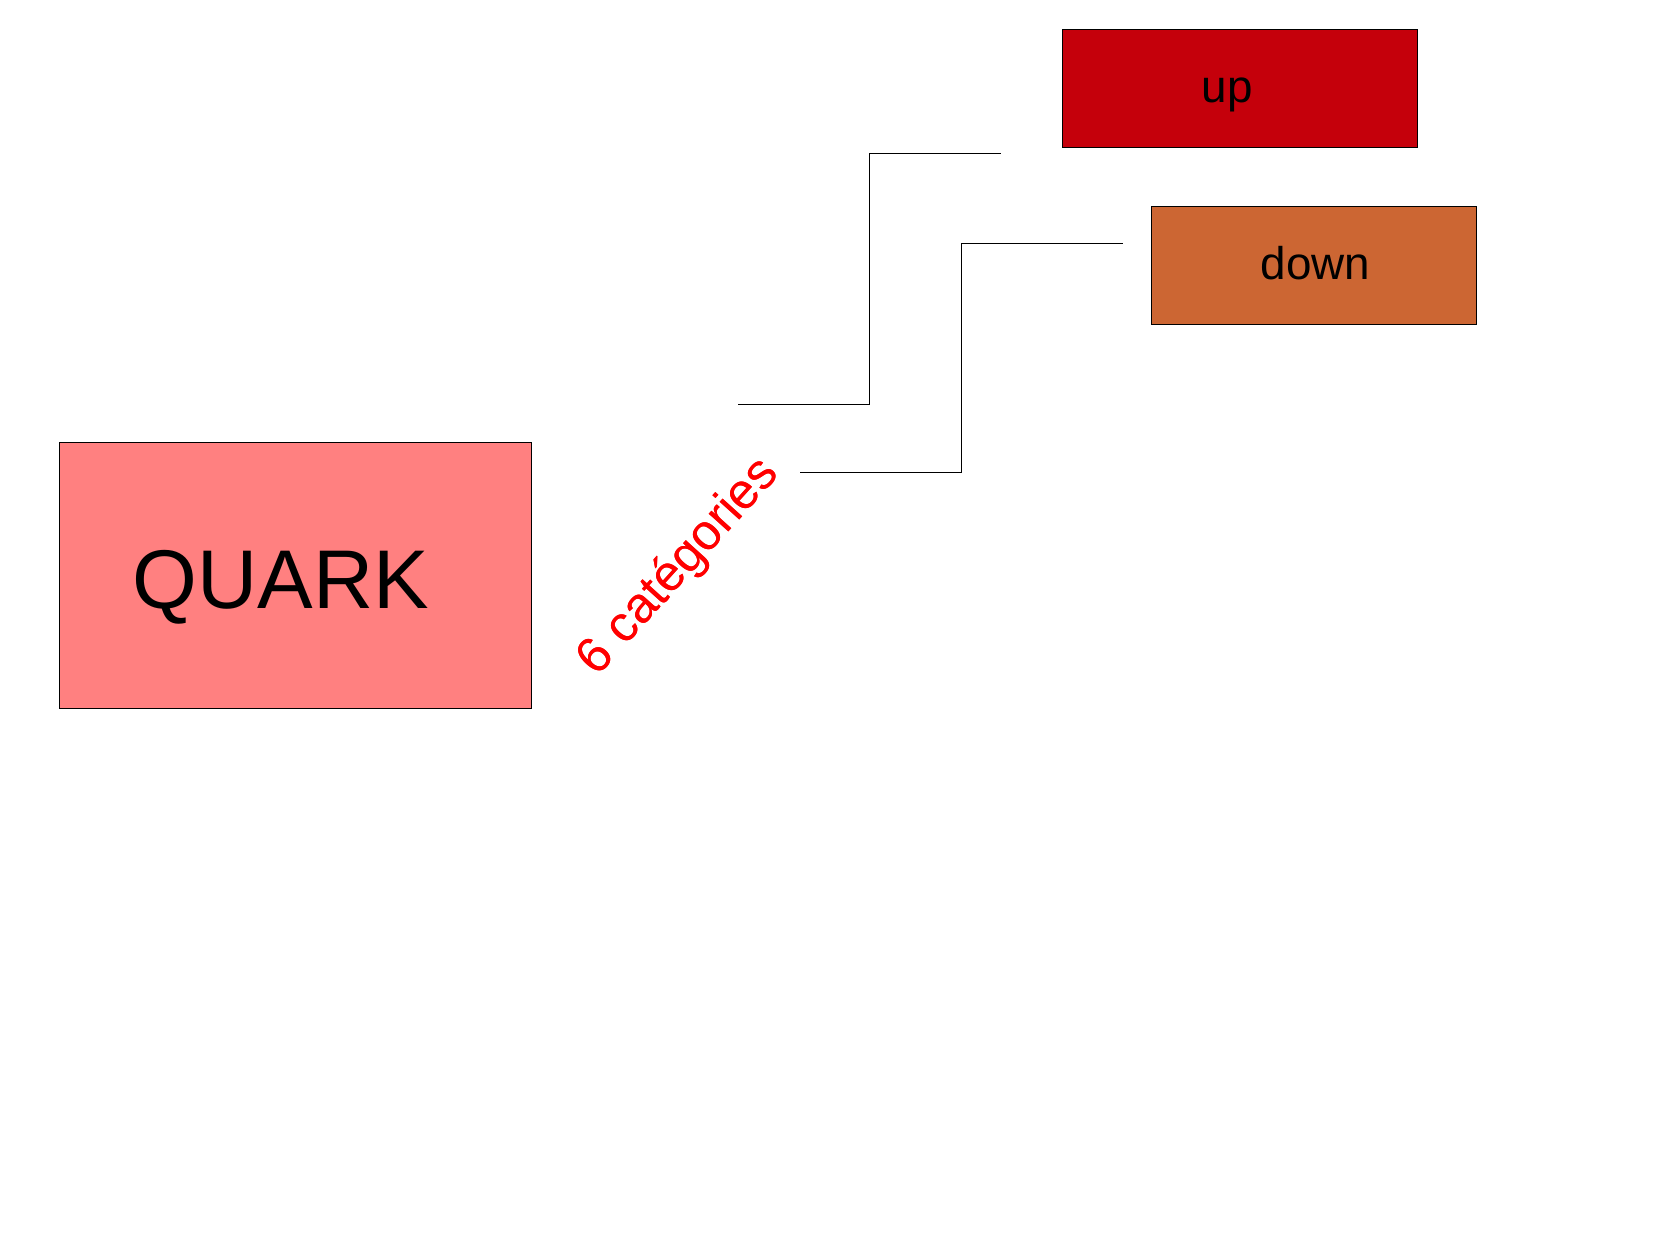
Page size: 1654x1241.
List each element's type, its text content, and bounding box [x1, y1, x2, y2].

text_box [59, 442, 532, 709]
text_box up [1187, 53, 1365, 119]
text_box down [1246, 230, 1394, 297]
text_box 6 catégories [548, 411, 819, 701]
text_box QUARK [118, 525, 562, 680]
text_box [1062, 29, 1418, 148]
text_box [1151, 206, 1477, 325]
